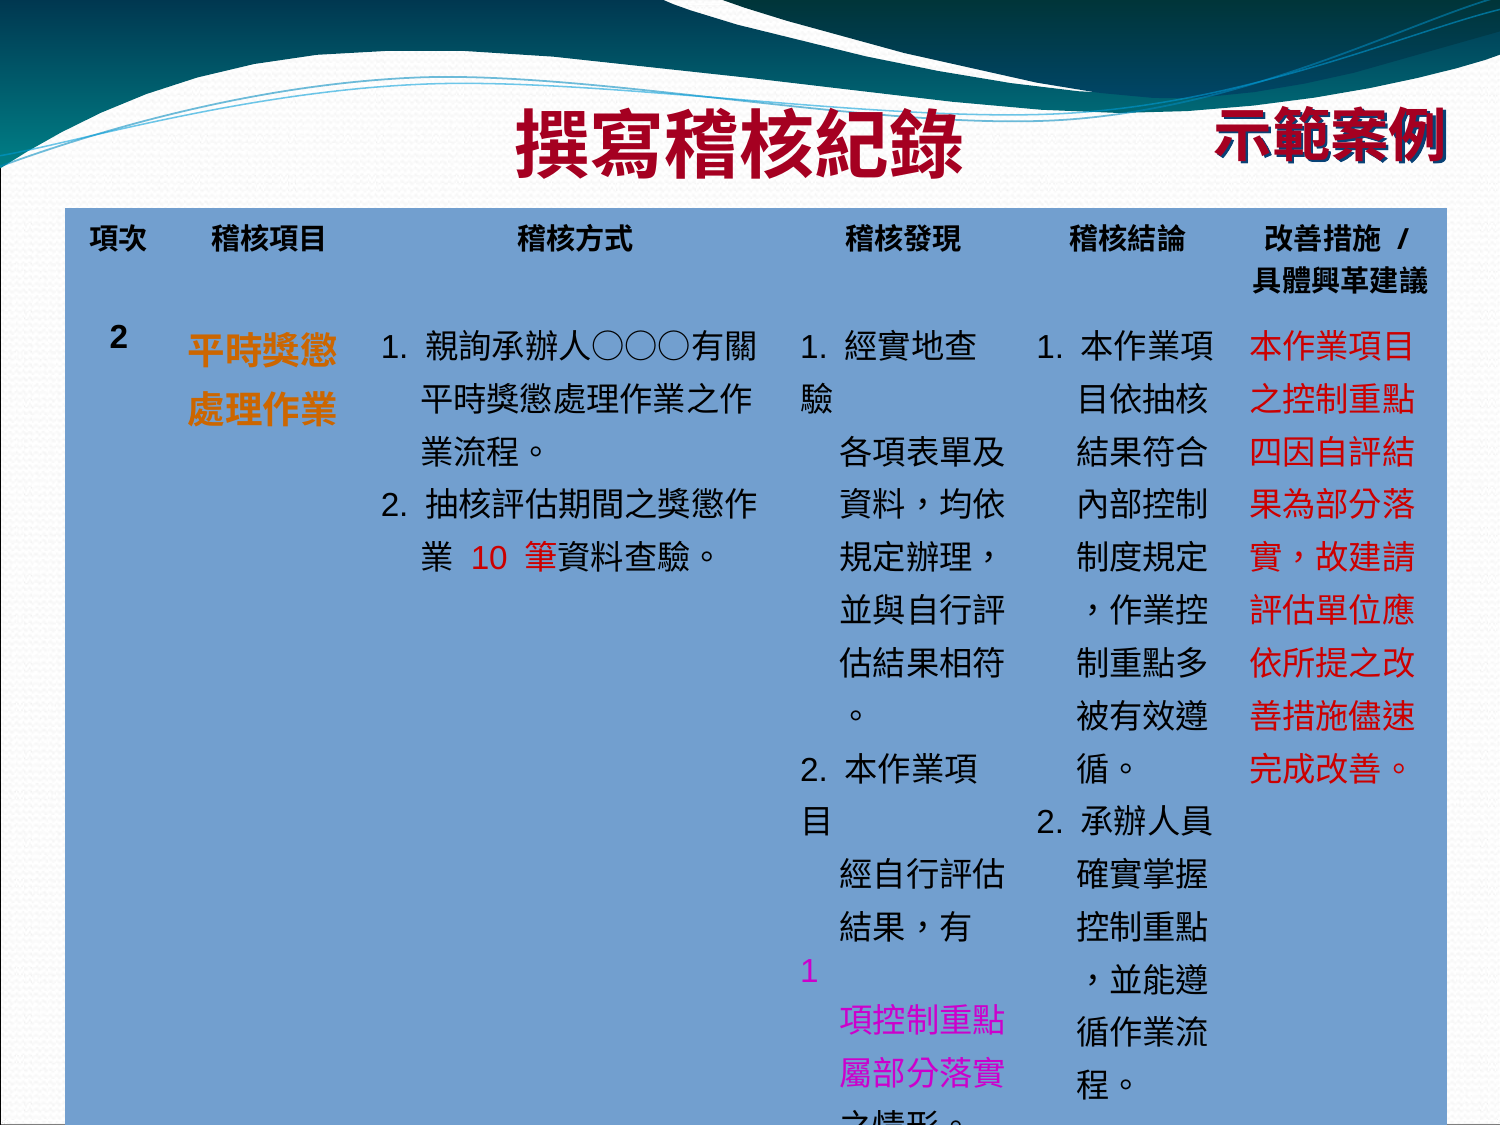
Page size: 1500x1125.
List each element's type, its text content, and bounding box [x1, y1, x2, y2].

table_header 稽核結論 [1022, 208, 1234, 308]
table_header 項次 [65, 208, 173, 308]
title 撰寫稽核紀錄 [64, 0, 1415, 188]
table_cell 2 [65, 308, 173, 1125]
table_cell 平時獎懲處理作業 [173, 308, 366, 1125]
text_box 示範案例 [1199, 90, 1462, 175]
table_cell 1. 親詢承辦人○○○有關 平時獎懲處理作業之作 業流程。 2. 抽核評估期間之獎懲作 業 10 筆資料查驗。 [366, 308, 785, 1125]
table_header 稽核方式 [366, 208, 785, 308]
table_cell 1. 經實地查驗 各項表單及 資料，均依 規定辦理， 並與自行評 估結果相符 。 2. 本作業項目 經自行評估 結果，有 1 項控制重點 屬部分落實 之情形。 [785, 308, 1022, 1125]
table_cell 1. 本作業項 目依抽核 結果符合 內部控制 制度規定 ，作業控 制重點多 被有效遵 循。 2. 承辦人員 確實掌握 控制重點 ，並能遵 循作業流 程。 [1022, 308, 1234, 1125]
table_header 稽核項目 [173, 208, 366, 308]
table_header 稽核發現 [785, 208, 1022, 308]
table_cell 本作業項目之控制重點四因自評結果為部分落實，故建請評估單位應依所提之改善措施儘速完成改善。 [1234, 308, 1447, 1125]
table_header 改善措施 / 具體興革建議 [1234, 208, 1447, 308]
